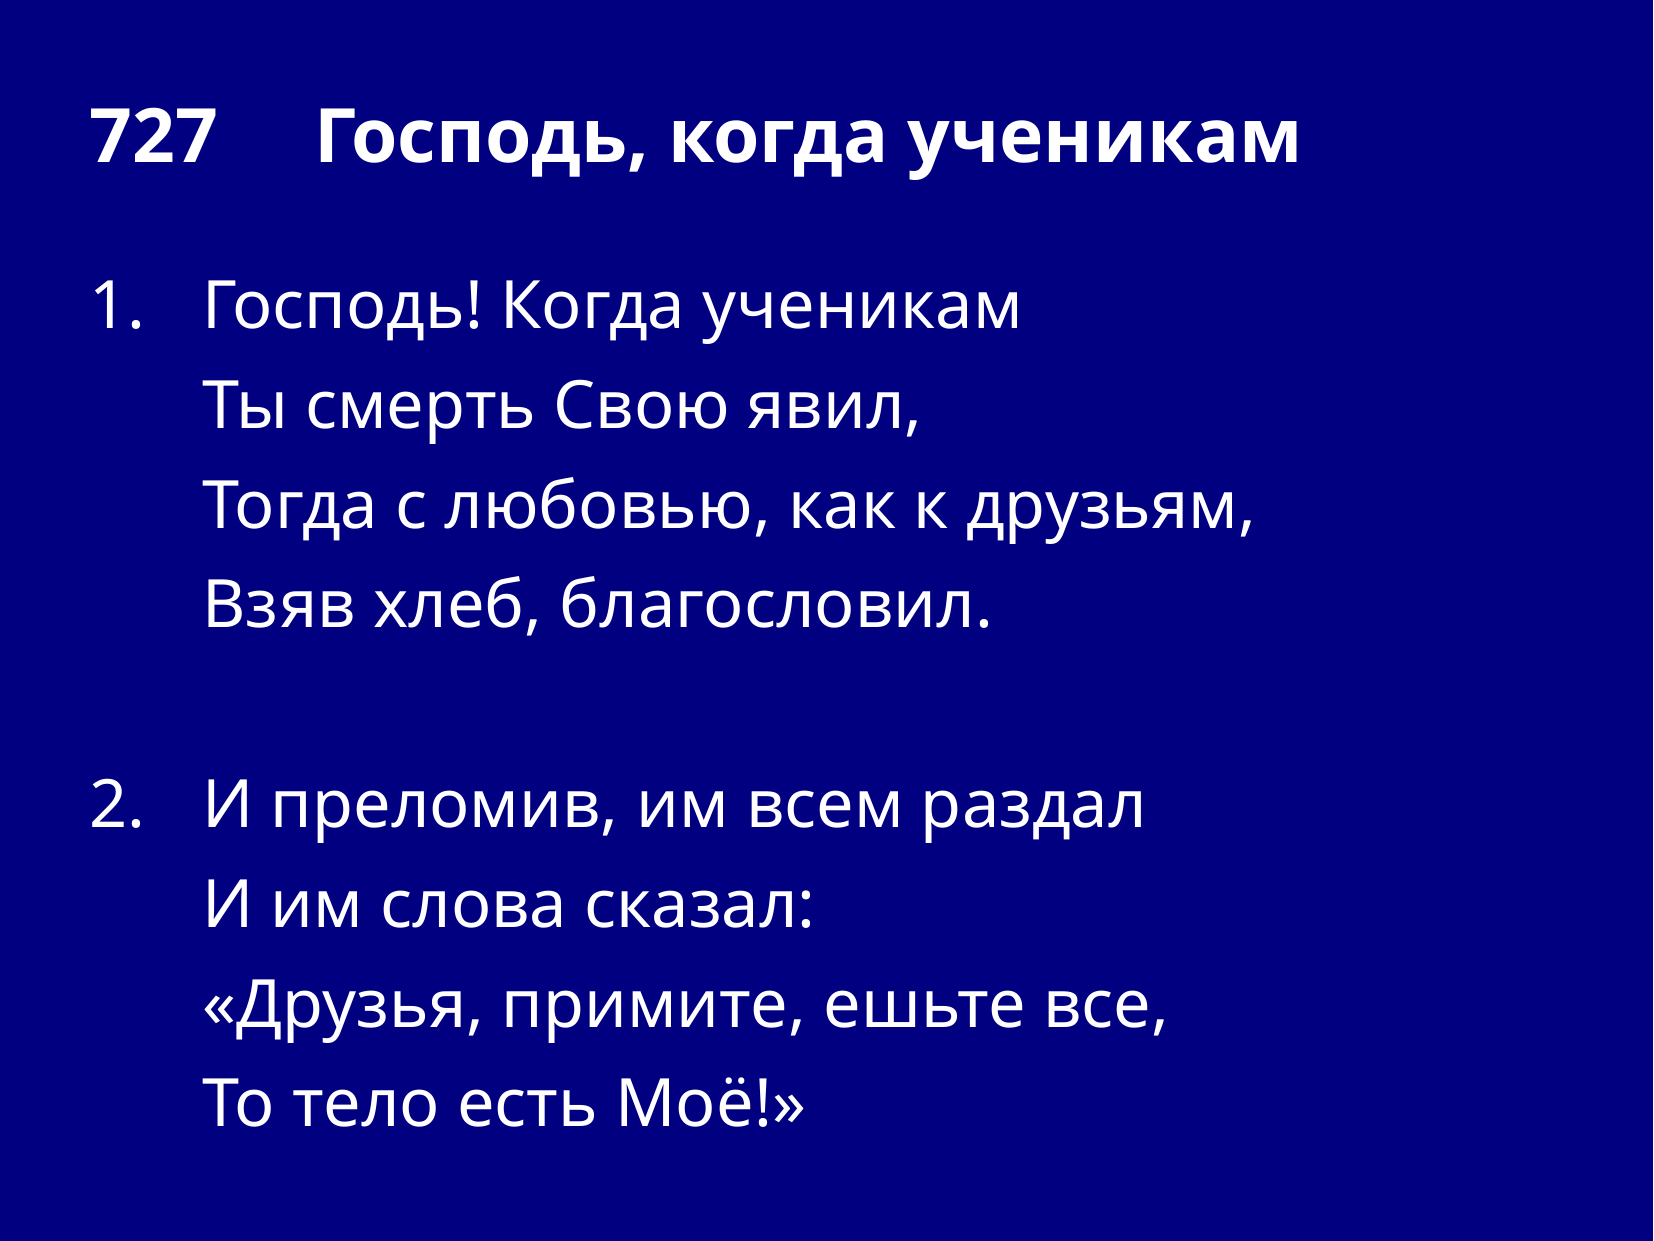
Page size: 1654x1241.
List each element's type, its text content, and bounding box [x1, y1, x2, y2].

text_box 1. Господь! Когда ученикам Ты смерть Свою явил, Тогда с любовью, как к друзьям, Взяв хлеб, благословил. 2. И преломив, им всем раздал И им слова сказал: «Друзья, примите, ешьте все, То тело есть Моё!» [75, 188, 1576, 1163]
text_box 727 Господь, когда ученикам [75, 75, 1576, 188]
